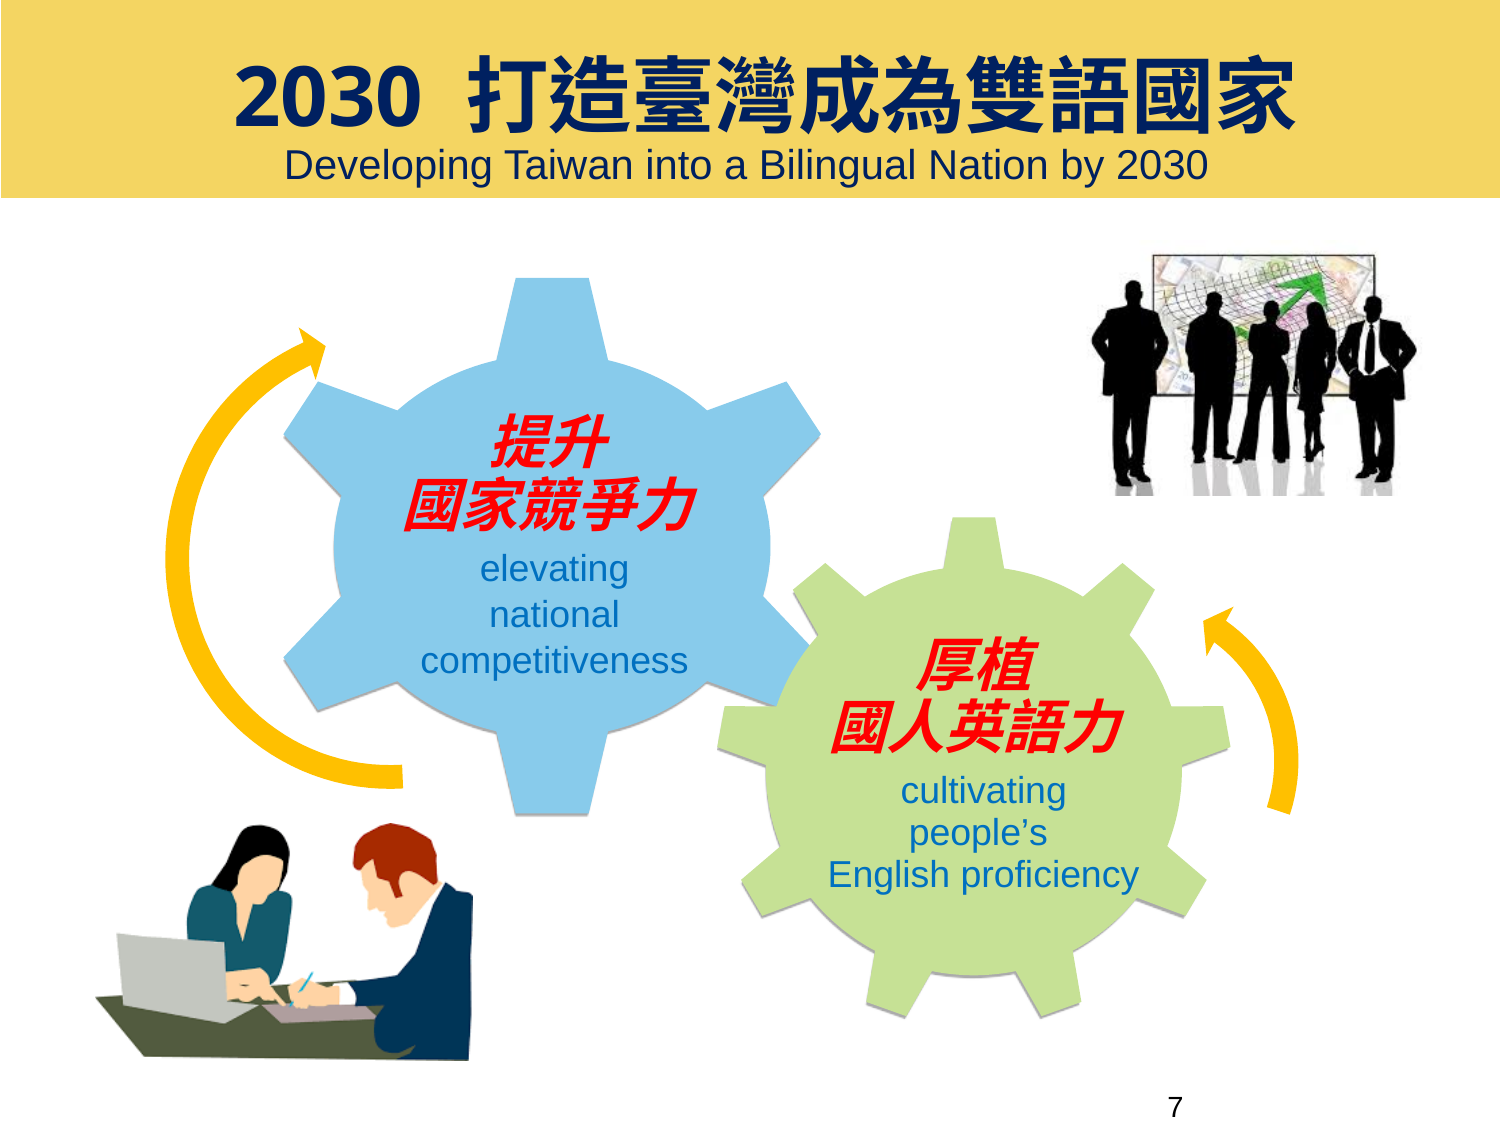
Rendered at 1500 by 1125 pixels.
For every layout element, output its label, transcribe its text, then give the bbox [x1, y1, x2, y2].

text_box Developing Taiwan into a Bilingual Nation by 2030 [1, 130, 1493, 195]
picture [1076, 240, 1437, 496]
text_box [403, 277, 701, 405]
text_box [1203, 606, 1299, 815]
text_box [792, 517, 1155, 629]
text_box elevating national competitiveness [384, 546, 726, 679]
text_box [165, 327, 404, 789]
text_box 厚植 國人英語力 [808, 629, 1140, 767]
text_box 2030 打造臺灣成為雙語國家 [146, 46, 1385, 130]
text_box [1, 0, 1500, 198]
picture [95, 823, 473, 1061]
text_box cultivating people’s English proficiency [782, 771, 1185, 894]
text_box [283, 381, 1231, 1017]
text_box 提升 國家競爭力 [344, 405, 750, 546]
